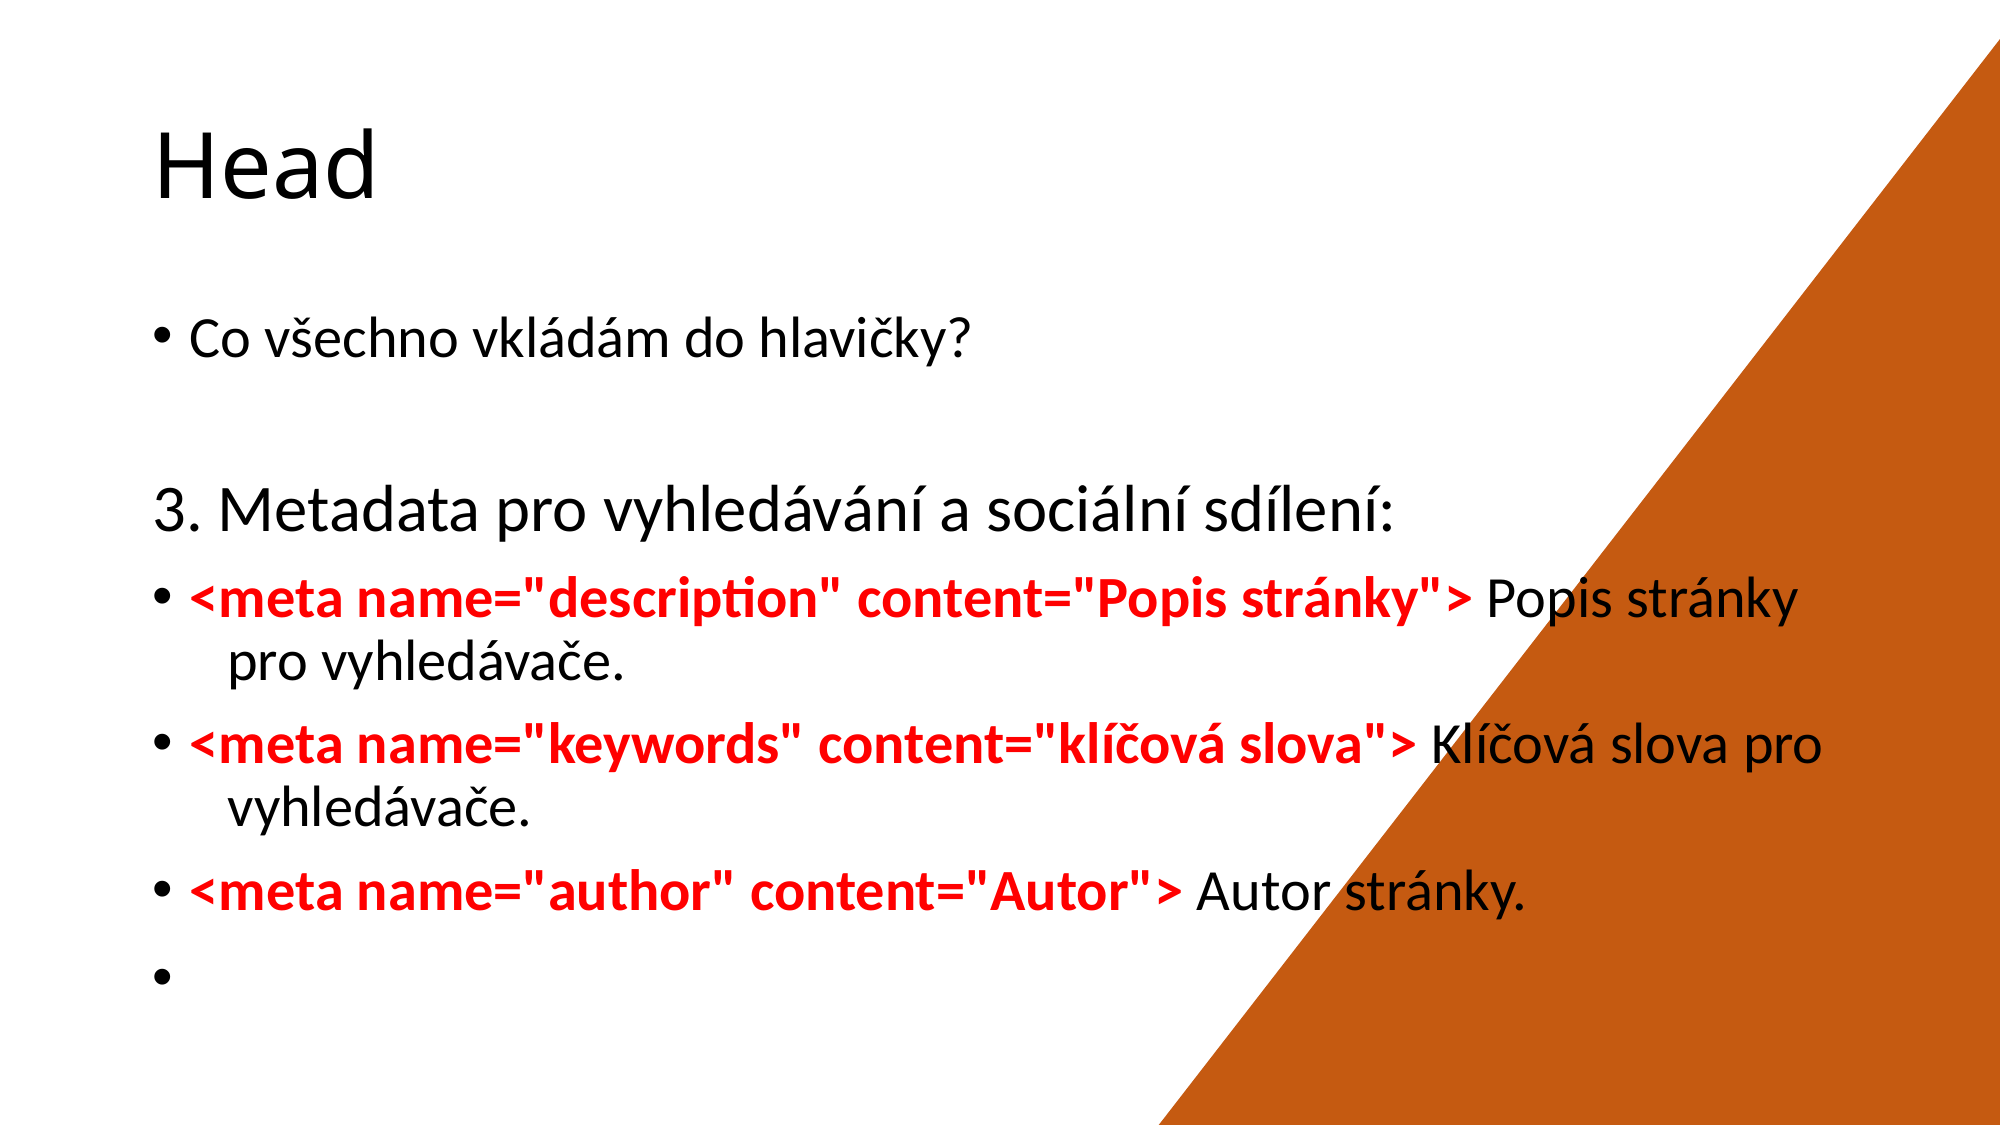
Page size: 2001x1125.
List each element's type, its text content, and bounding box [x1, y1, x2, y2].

title Head [137, 59, 1863, 278]
list Co všechno vkládám do hlavičky? 3. Metadata pro vyhledávání a sociální sdílení: <meta name="description" content="Popis stránky"> Popis stránky pro vyhledávače. <meta name="keywords" content="klíčová slova"> Klíčová slova pro vyhledávače. <meta name="author" content="Autor"> Autor stránky. [137, 299, 1863, 1014]
text_box [1160, 40, 2000, 1125]
